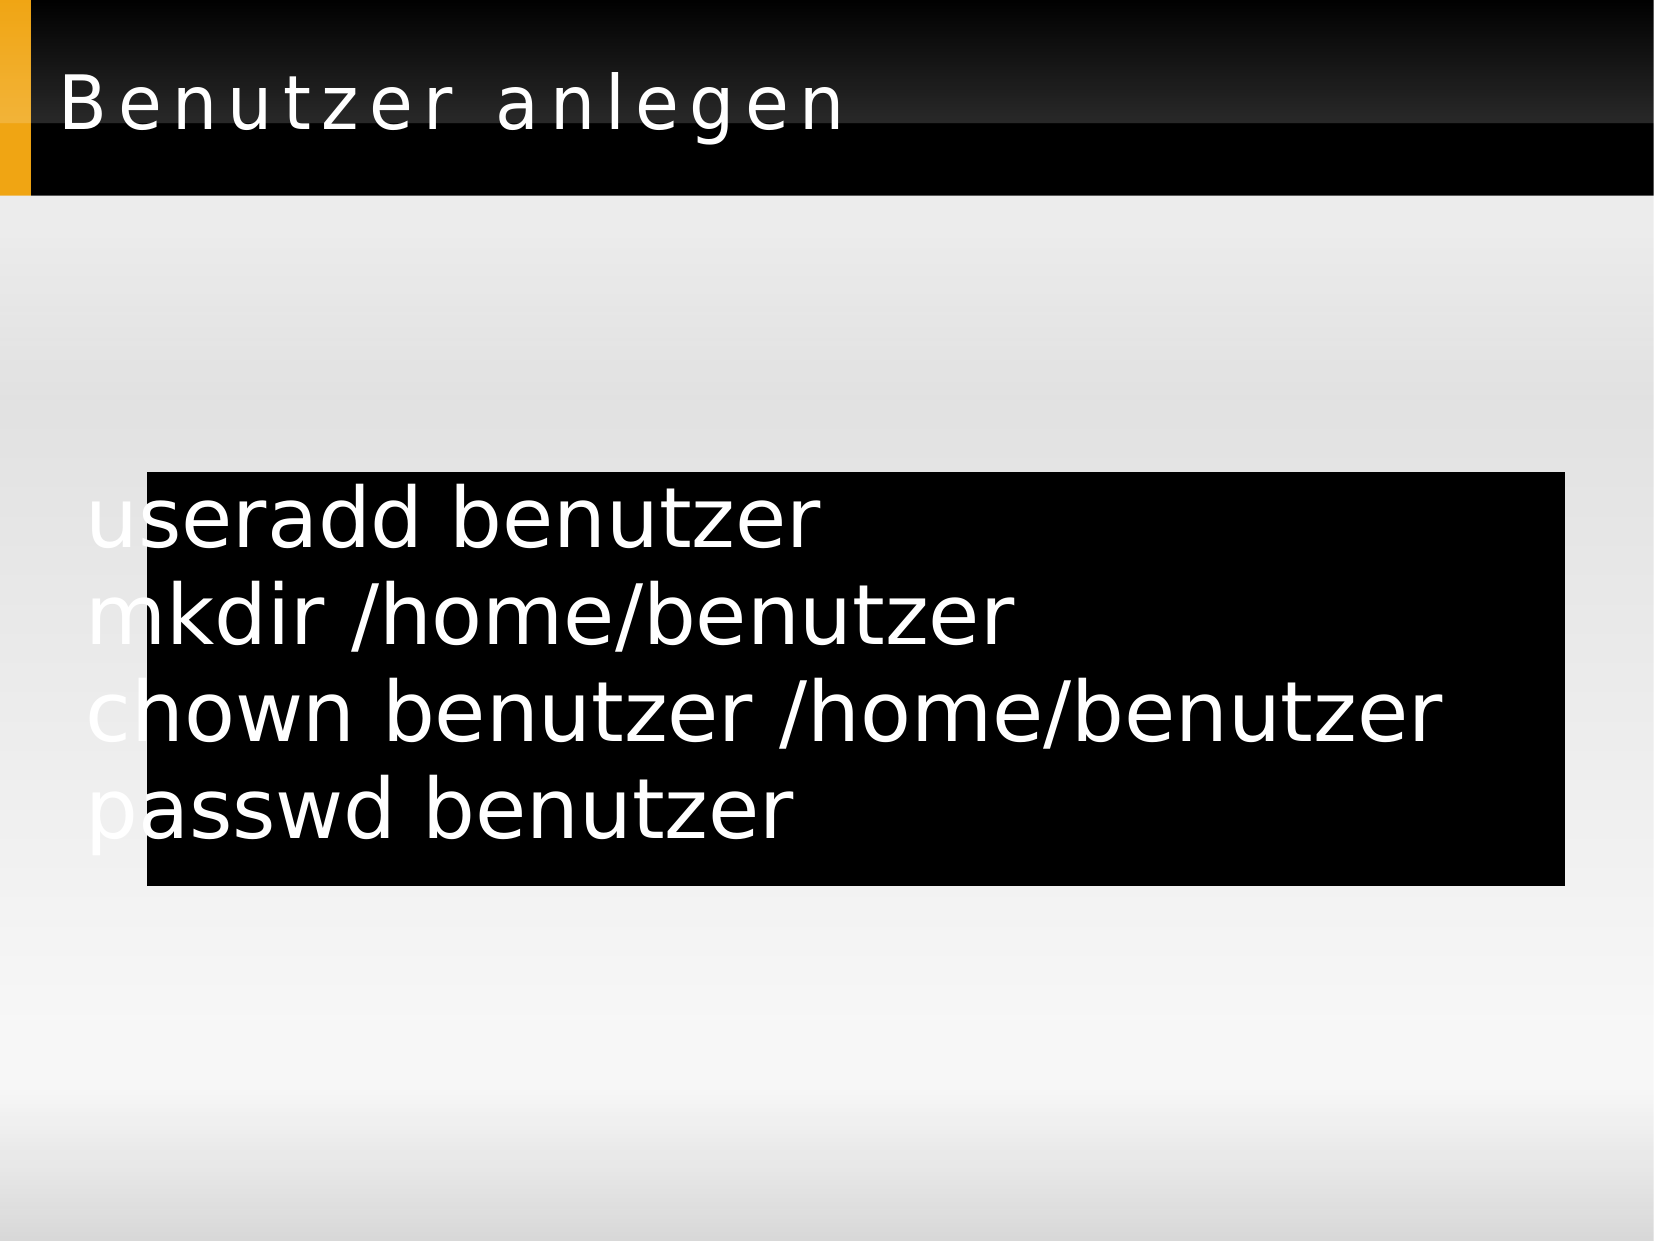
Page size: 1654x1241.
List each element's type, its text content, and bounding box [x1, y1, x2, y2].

title Benutzer anlegen [59, 29, 1625, 178]
picture [0, 0, 1654, 1241]
subtitle useradd benutzer mkdir /home/benutzer chown benutzer /home/benutzer passwd benutzer [59, 354, 1565, 975]
